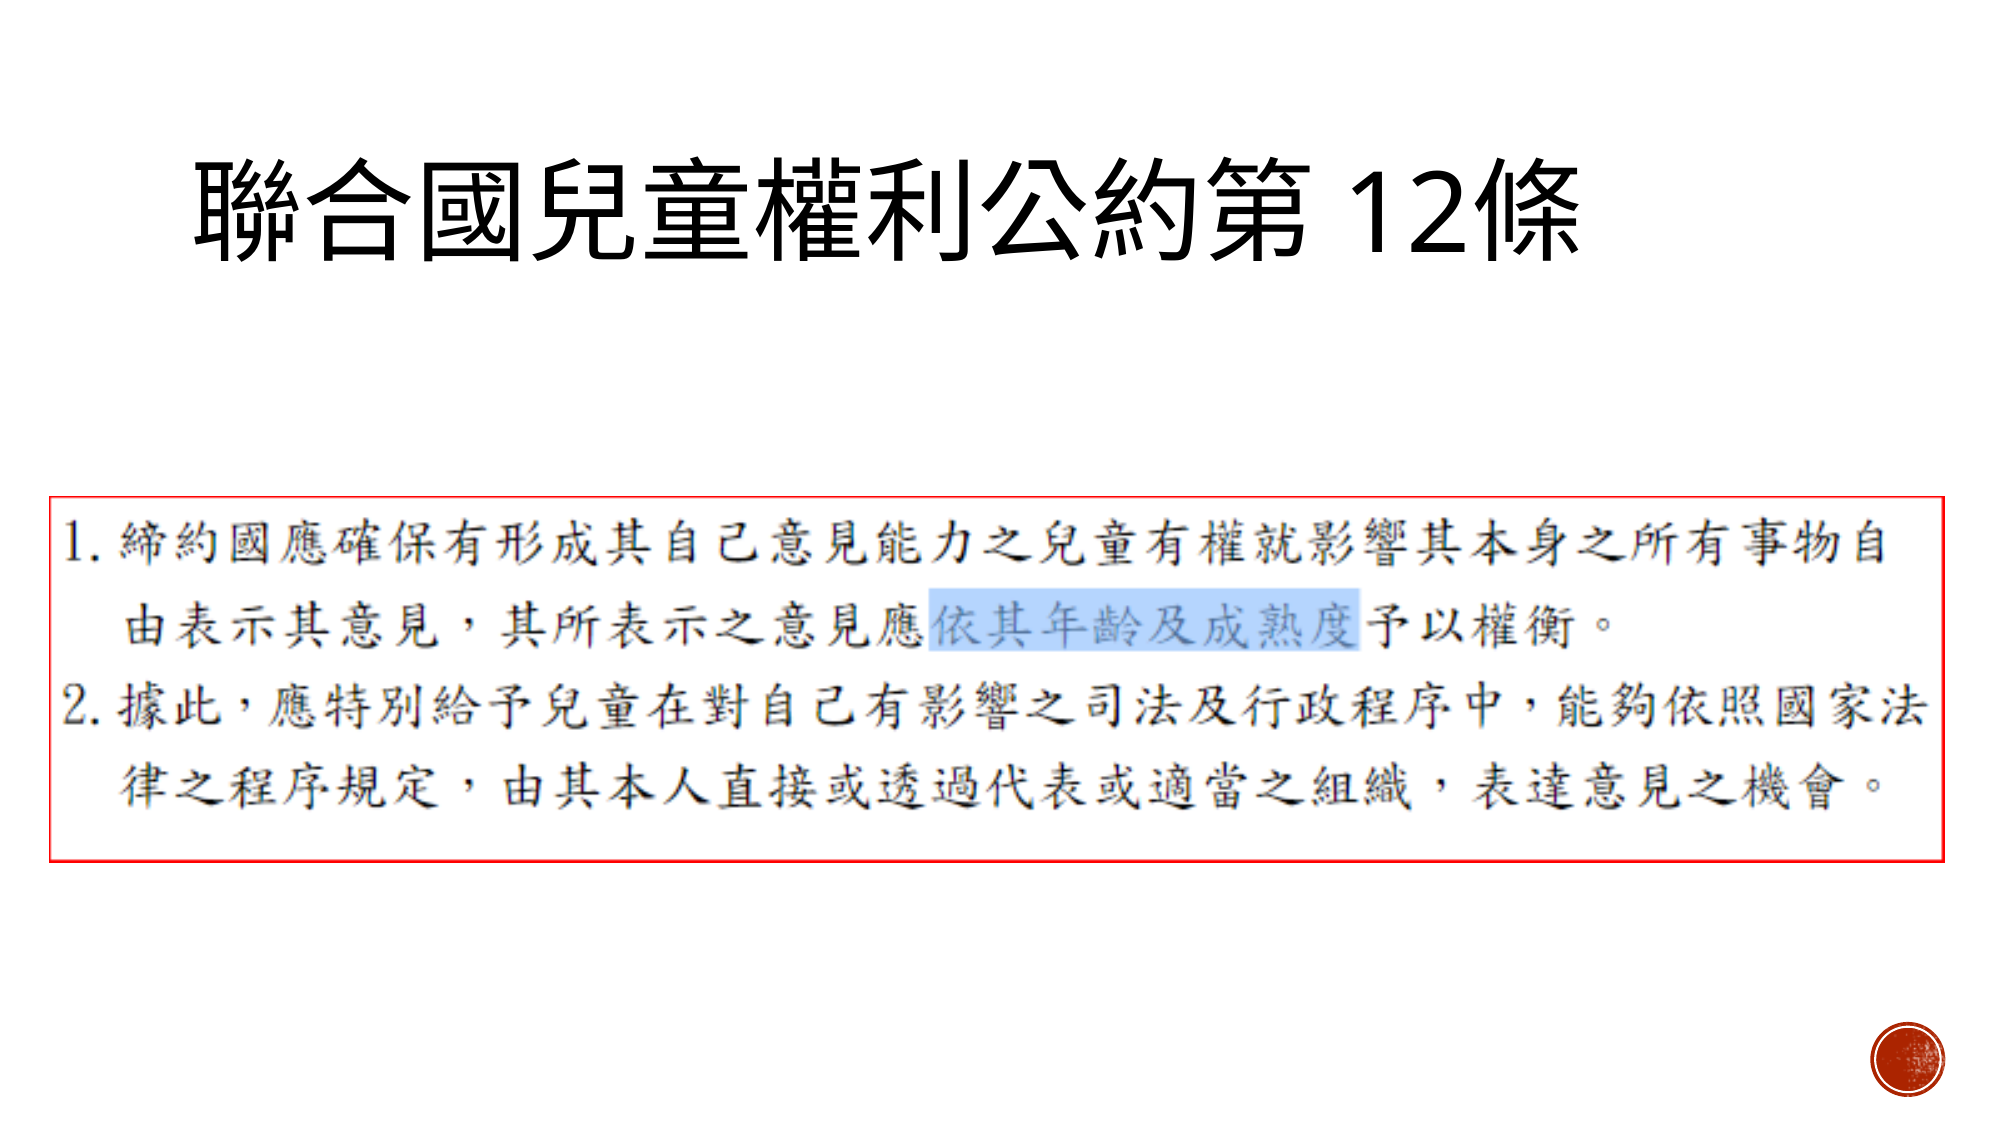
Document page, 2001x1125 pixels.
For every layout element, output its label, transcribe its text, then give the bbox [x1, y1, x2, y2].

picture [49, 496, 1945, 863]
title 聯合國兒童權利公約第12條 [175, 79, 1826, 344]
